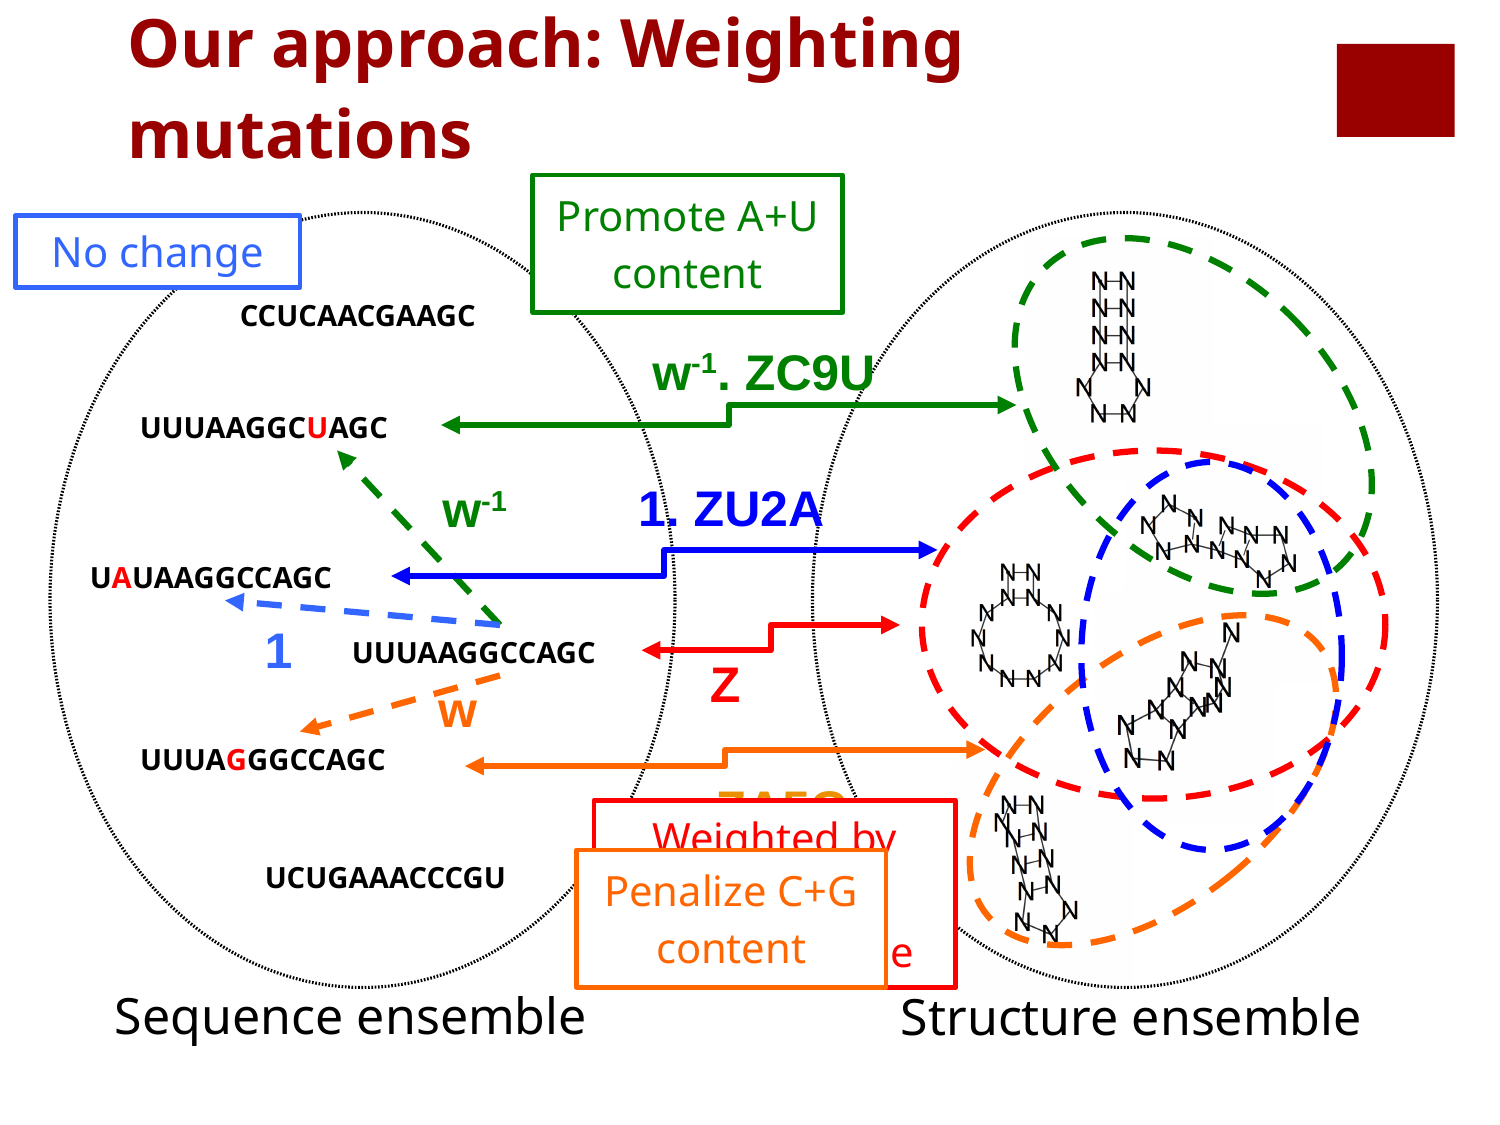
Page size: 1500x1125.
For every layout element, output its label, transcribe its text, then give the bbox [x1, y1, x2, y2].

text_box 1. ZU2A [599, 474, 863, 550]
text_box CCUCAACGAAGC [224, 287, 533, 338]
text_box w-1. ZC9U [637, 337, 900, 413]
text_box Structure ensemble [886, 974, 1388, 1051]
title Our approach: Weighting mutations [112, 37, 1336, 138]
text_box UUUAAGGCCAGC [337, 624, 633, 676]
text_box Weighted by partition function value [593, 800, 956, 988]
picture [950, 237, 1324, 974]
text_box w-1 [427, 474, 534, 551]
text_box Promote A+U content [532, 174, 843, 313]
text_box w. ZA5G [600, 774, 901, 800]
text_box Penalize C+G content [576, 849, 887, 988]
text_box Sequence ensemble [100, 973, 638, 1050]
text_box UUUAGGGCCAGC [125, 731, 424, 783]
text_box UUUAAGGCUAGC [125, 399, 417, 450]
text_box No change [15, 215, 301, 288]
text_box w [423, 674, 498, 751]
picture [956, 929, 1035, 974]
text_box Z [675, 650, 775, 722]
text_box UCUGAAACCCGU [249, 849, 551, 901]
text_box UAUAAGGCCAGC [74, 549, 374, 601]
text_box 1 [249, 615, 309, 692]
